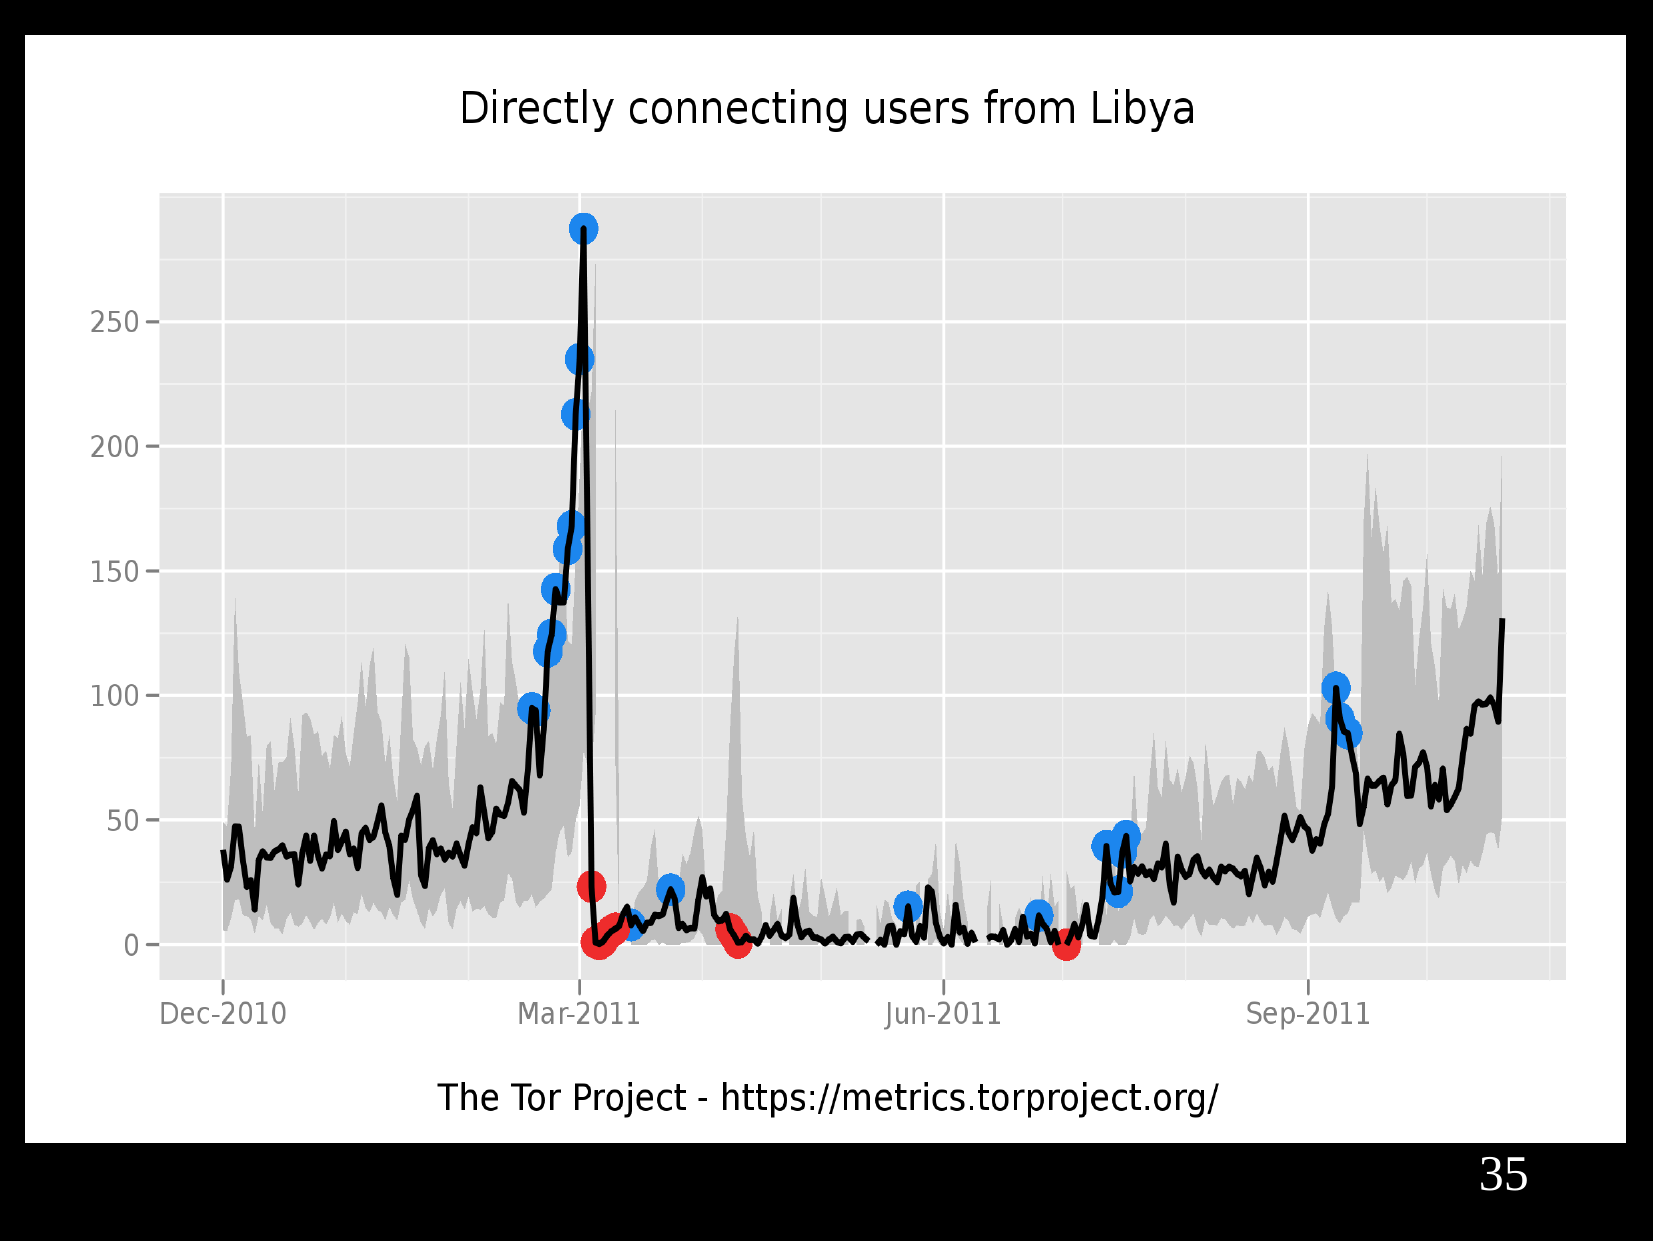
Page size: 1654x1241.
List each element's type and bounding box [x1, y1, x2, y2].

picture [25, 35, 1626, 1143]
